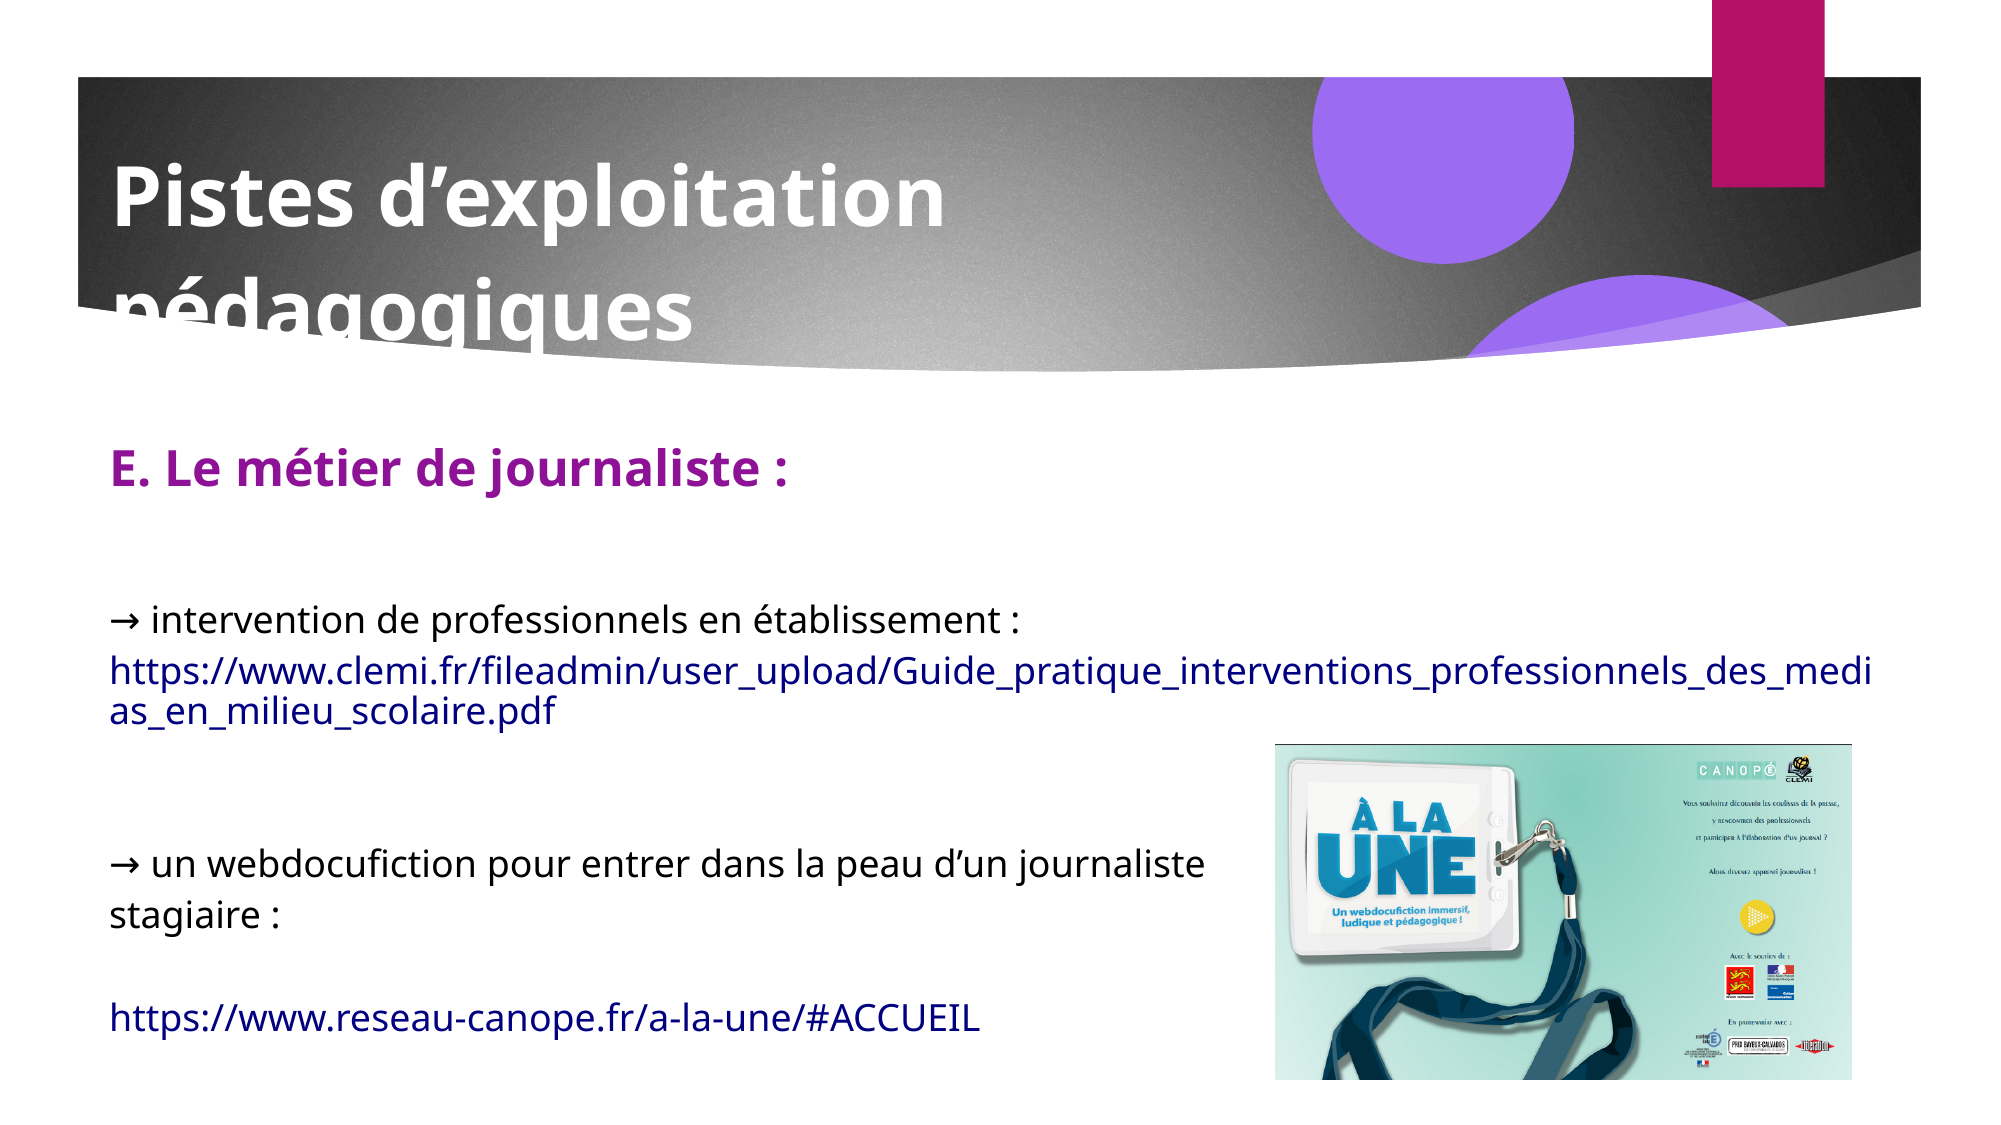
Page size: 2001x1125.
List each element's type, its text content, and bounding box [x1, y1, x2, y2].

picture [332, 326, 347, 331]
picture [436, 326, 451, 331]
picture [1275, 744, 1852, 1080]
picture [543, 326, 1497, 371]
picture [463, 326, 531, 353]
picture [515, 326, 530, 331]
picture [360, 326, 388, 341]
picture [568, 326, 583, 331]
picture [79, 78, 1323, 310]
picture [280, 326, 295, 331]
picture [391, 326, 452, 347]
picture [1548, 78, 1920, 300]
picture [385, 326, 400, 331]
text_box E. Le métier de journaliste : → intervention de professionnels en établissement : https://www.clemi.fr/fileadmin/user_upload/Guide_pratique_interventions_professionnels_des_medias_en_milieu_scolaire.pdf → un webdocufiction pour entrer dans la peau d’un journaliste stagiaire : https://www.reseau-canope.fr/a-la-une/#ACCUEIL [94, 425, 1902, 1125]
title Pistes d’exploitation pédagogiques [110, 177, 1548, 326]
picture [308, 326, 322, 335]
